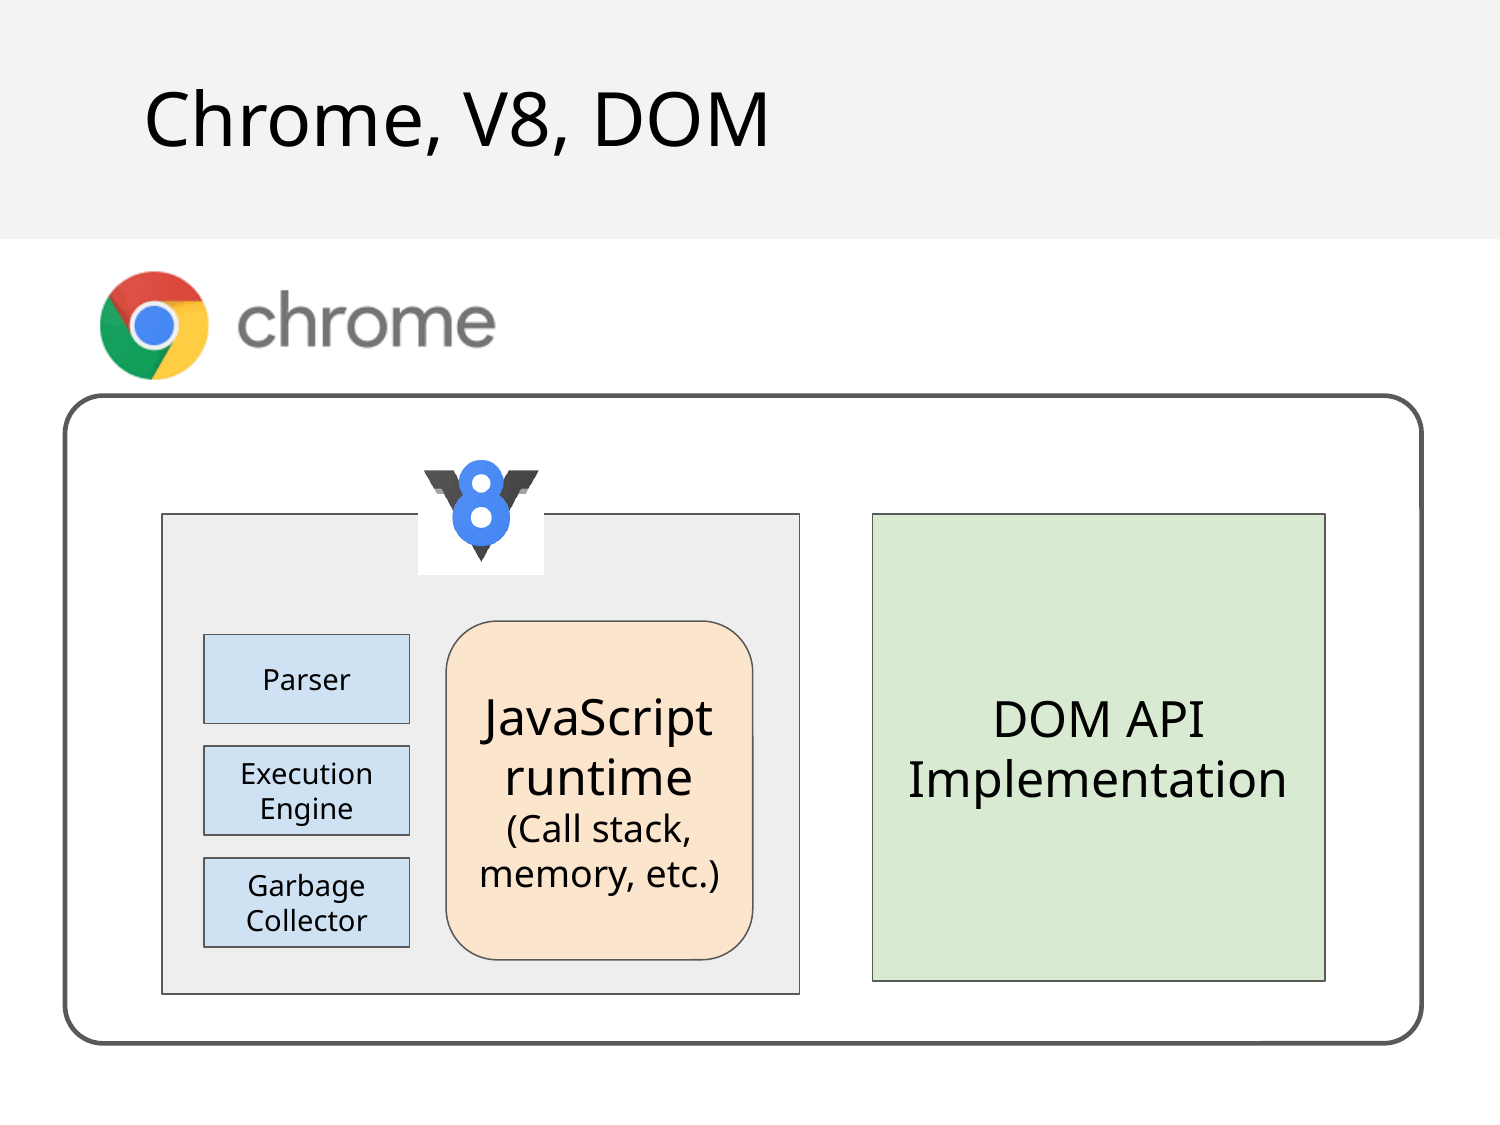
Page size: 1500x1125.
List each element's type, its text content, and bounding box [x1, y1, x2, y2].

picture [99, 259, 516, 393]
text_box JavaScript runtime (Call stack, memory, etc.) [446, 621, 753, 960]
text_box Garbage Collector [204, 858, 410, 948]
text_box [161, 514, 800, 994]
picture [99, 398, 544, 576]
title Chrome, V8, DOM [128, 56, 1372, 183]
text_box Parser [204, 634, 410, 724]
text_box Execution Engine [204, 745, 410, 835]
text_box DOM API Implementation [872, 513, 1326, 982]
